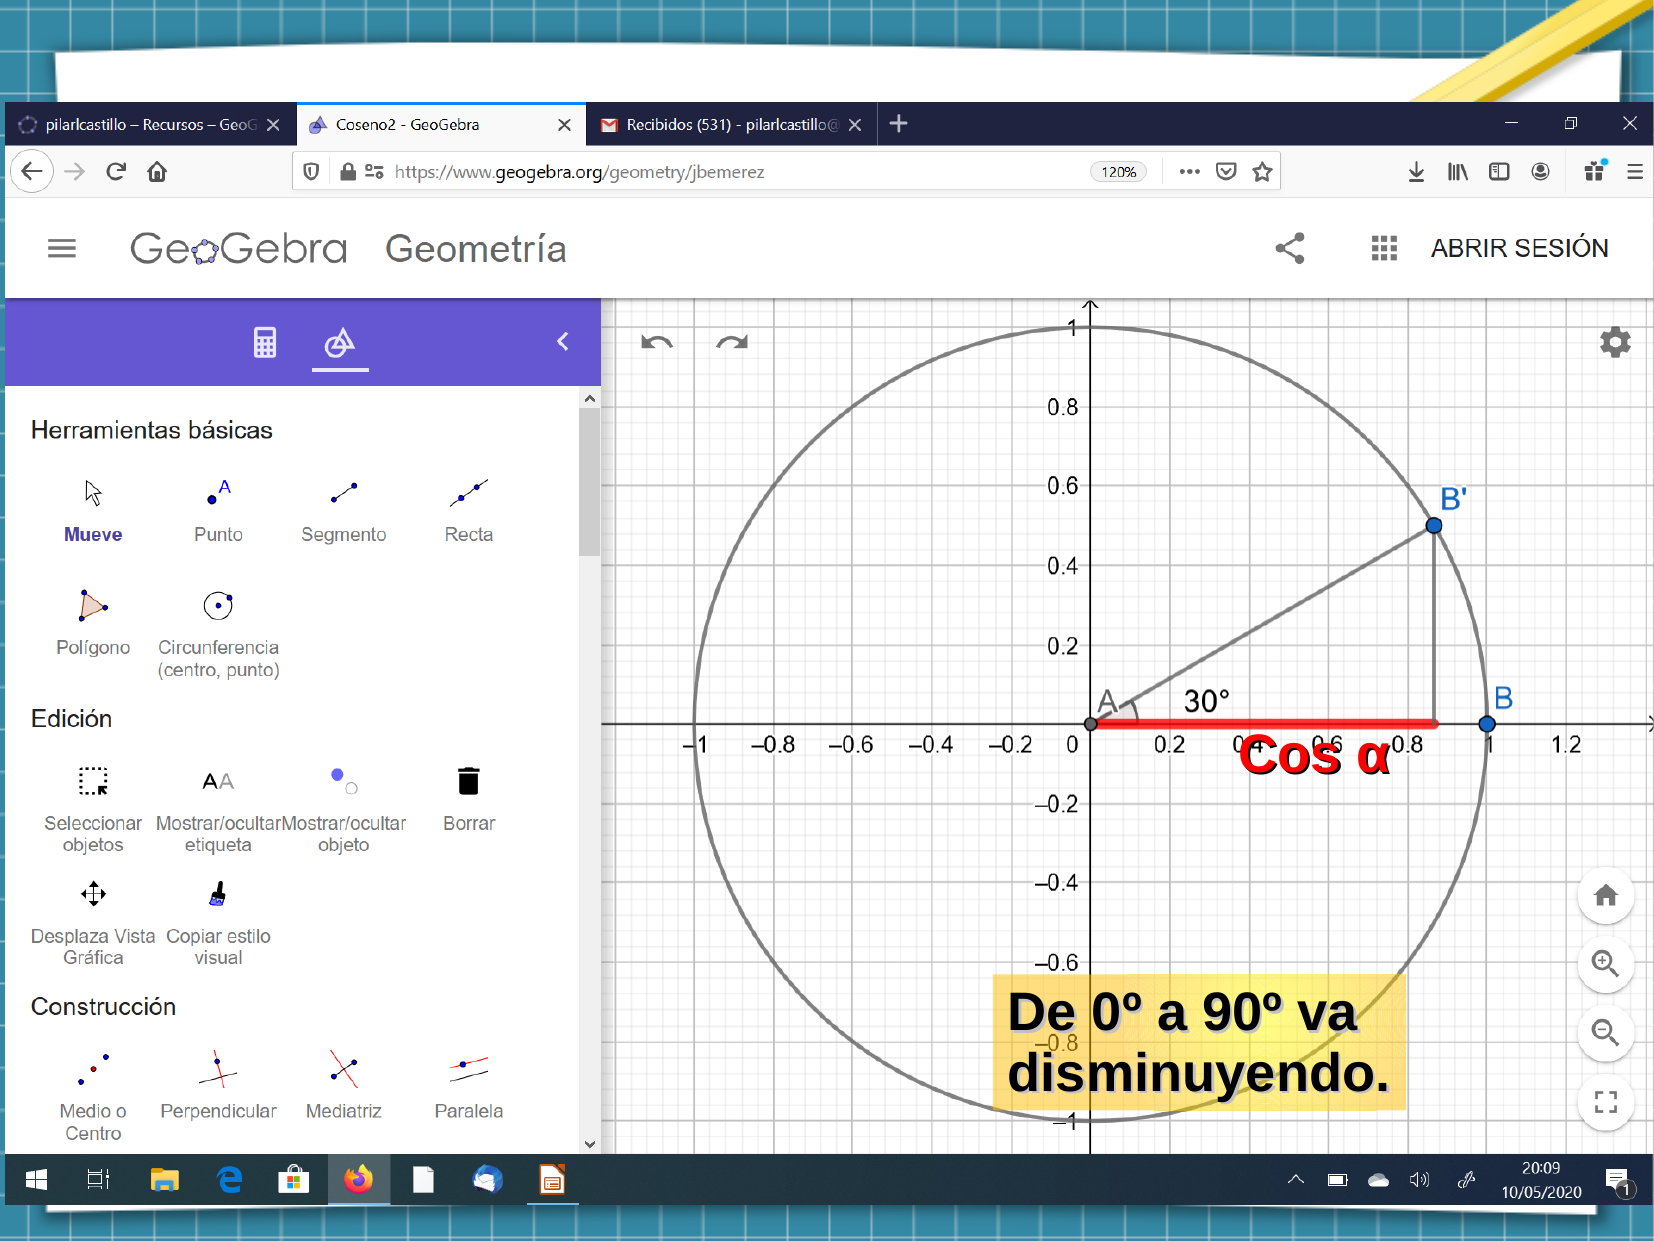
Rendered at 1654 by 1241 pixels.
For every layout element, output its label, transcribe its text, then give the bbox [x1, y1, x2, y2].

text_box De 0º a 90º va disminuyendo. [992, 974, 1407, 1111]
picture [0, 0, 1654, 1241]
text_box Cos α [1223, 715, 1406, 852]
